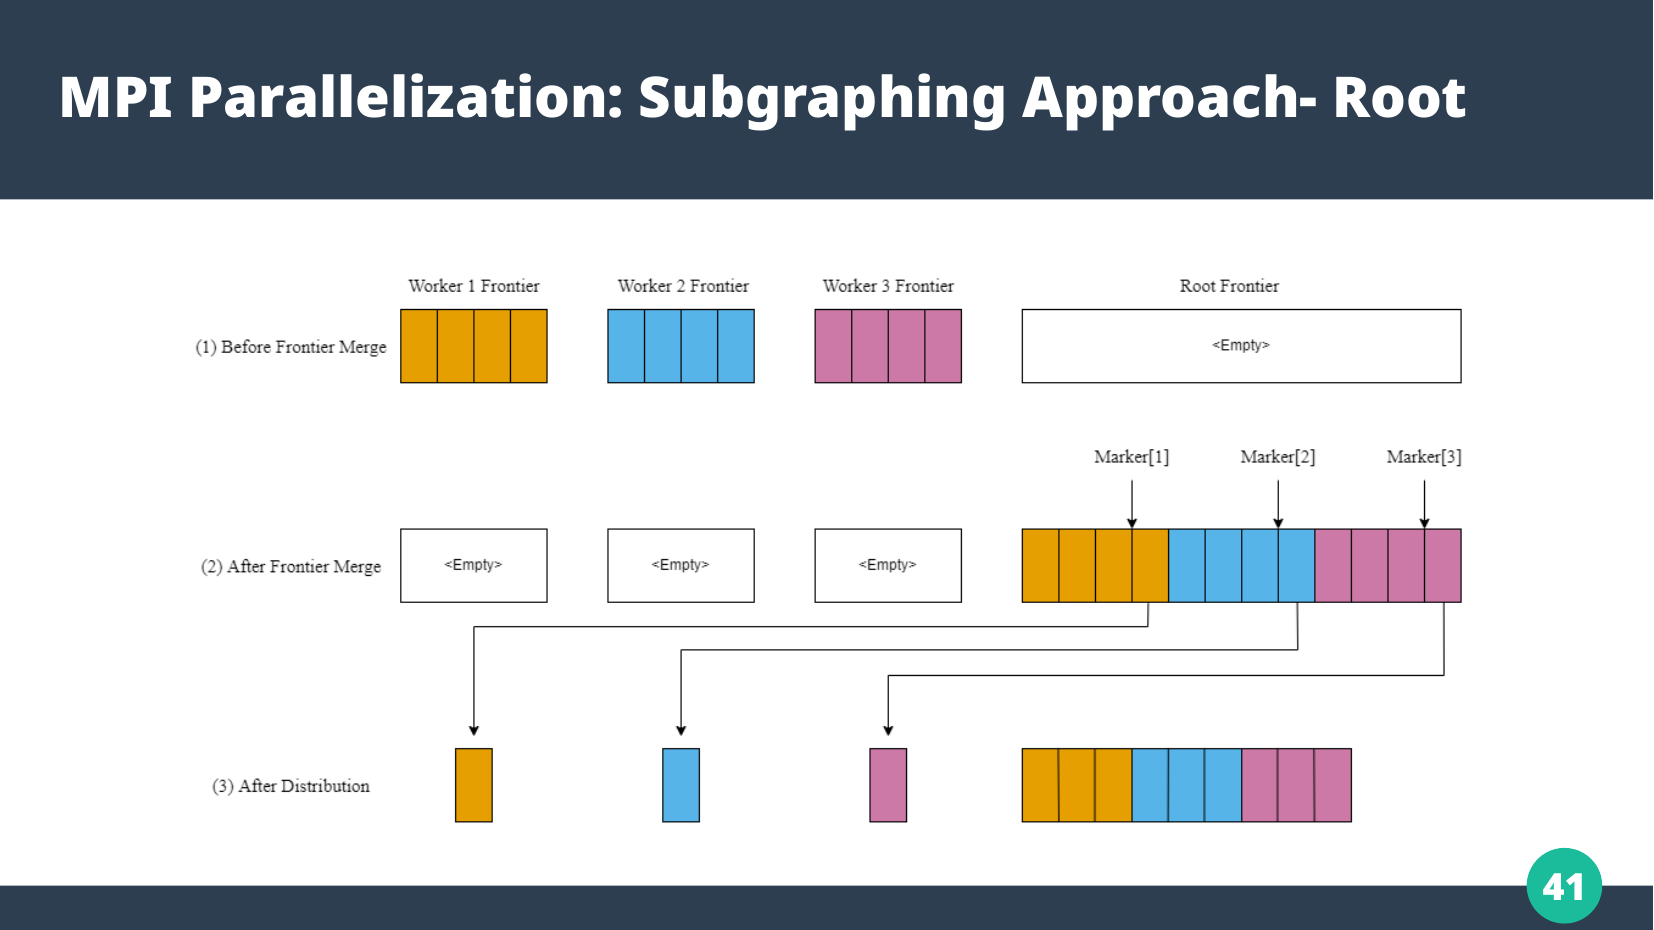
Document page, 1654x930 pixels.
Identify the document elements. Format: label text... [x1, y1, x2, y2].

title MPI Parallelization: Subgraphing Approach- Root [58, 36, 1594, 155]
picture [187, 259, 1474, 826]
